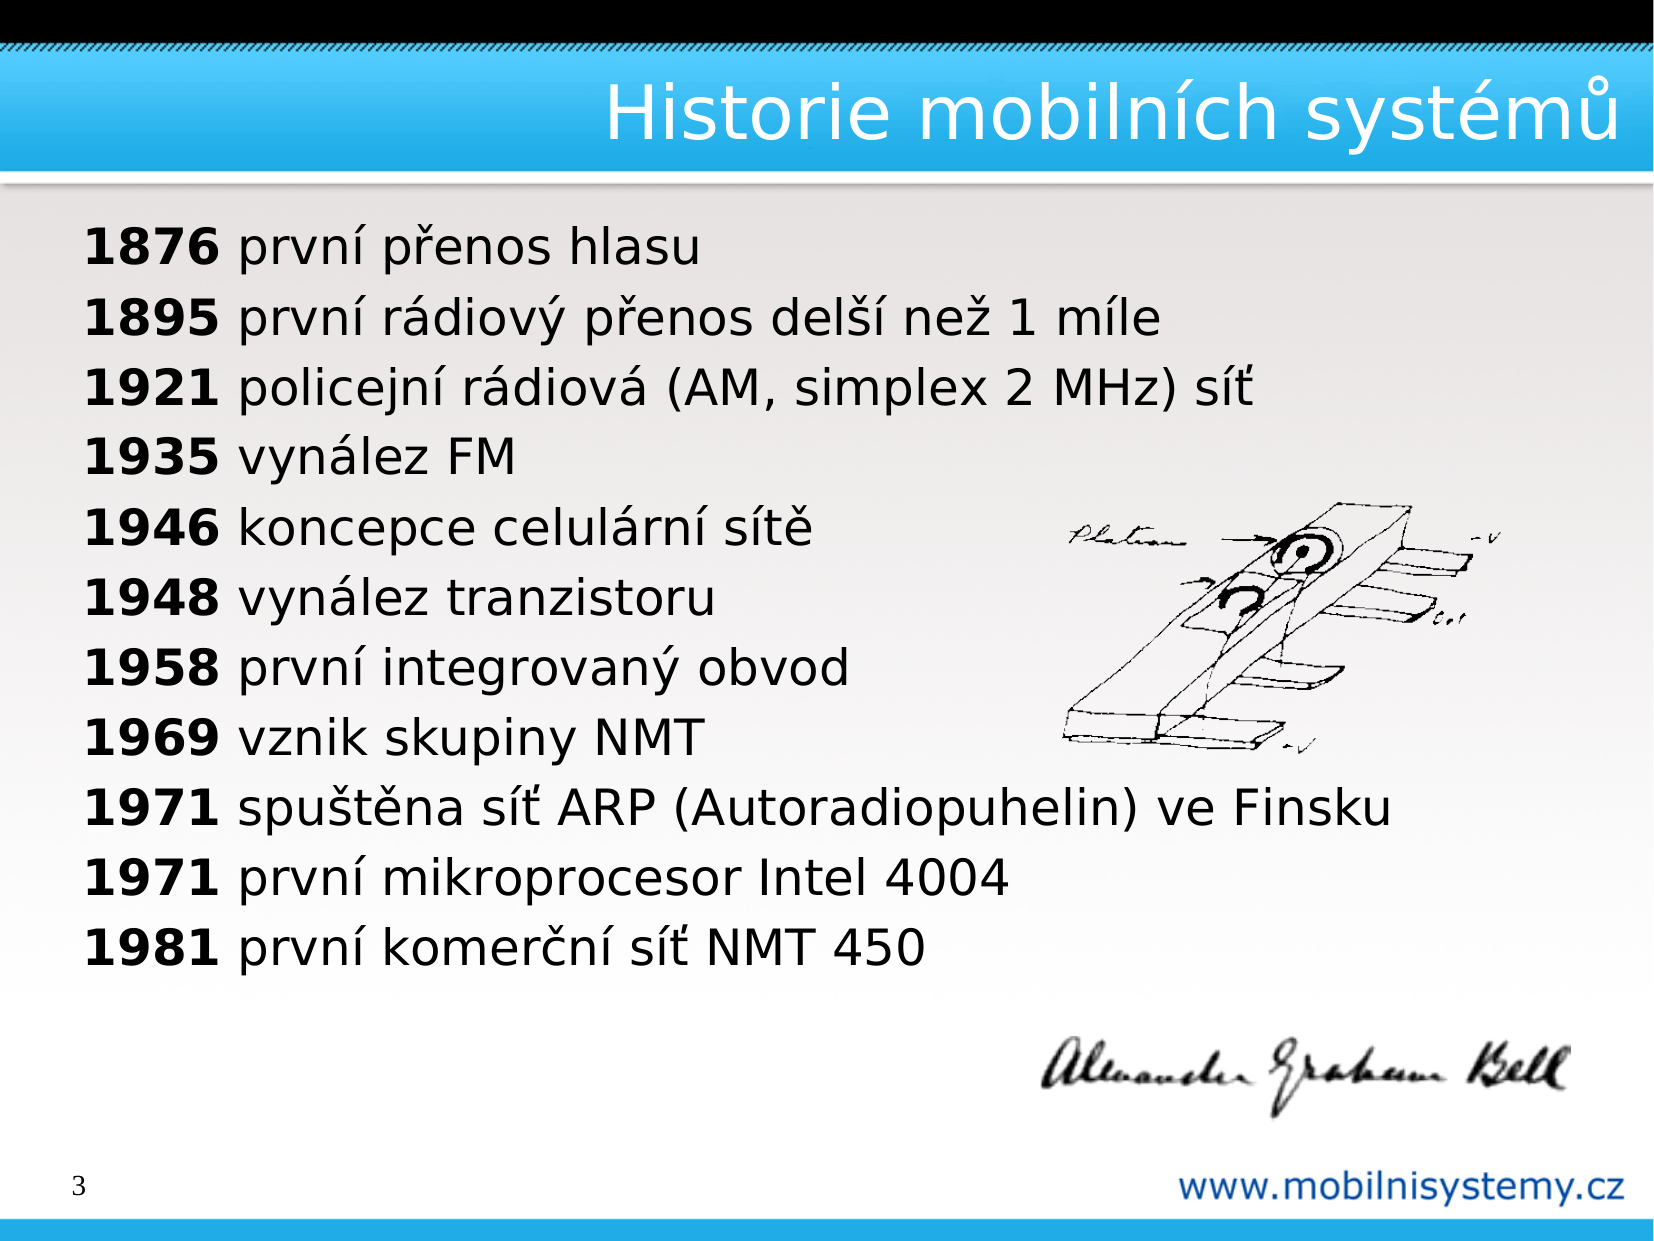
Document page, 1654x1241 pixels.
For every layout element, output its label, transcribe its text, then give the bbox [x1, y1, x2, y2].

picture [0, 0, 1654, 1241]
title Historie mobilních systémů [29, 49, 1625, 178]
list 1876 první přenos hlasu 1895 první rádiový přenos delší než 1 míle 1921 policejní rádiová (AM, simplex 2 MHz) síť 1935 vynález FM 1946 koncepce celulární sítě 1948 vynález tranzistoru 1958 první integrovaný obvod 1969 vznik skupiny NMT 1971 spuštěna síť ARP (Autoradiopuhelin) ve Finsku 1971 první mikroprocesor Intel 4004 1981 první komerční síť NMT 450 [64, 218, 1565, 1093]
